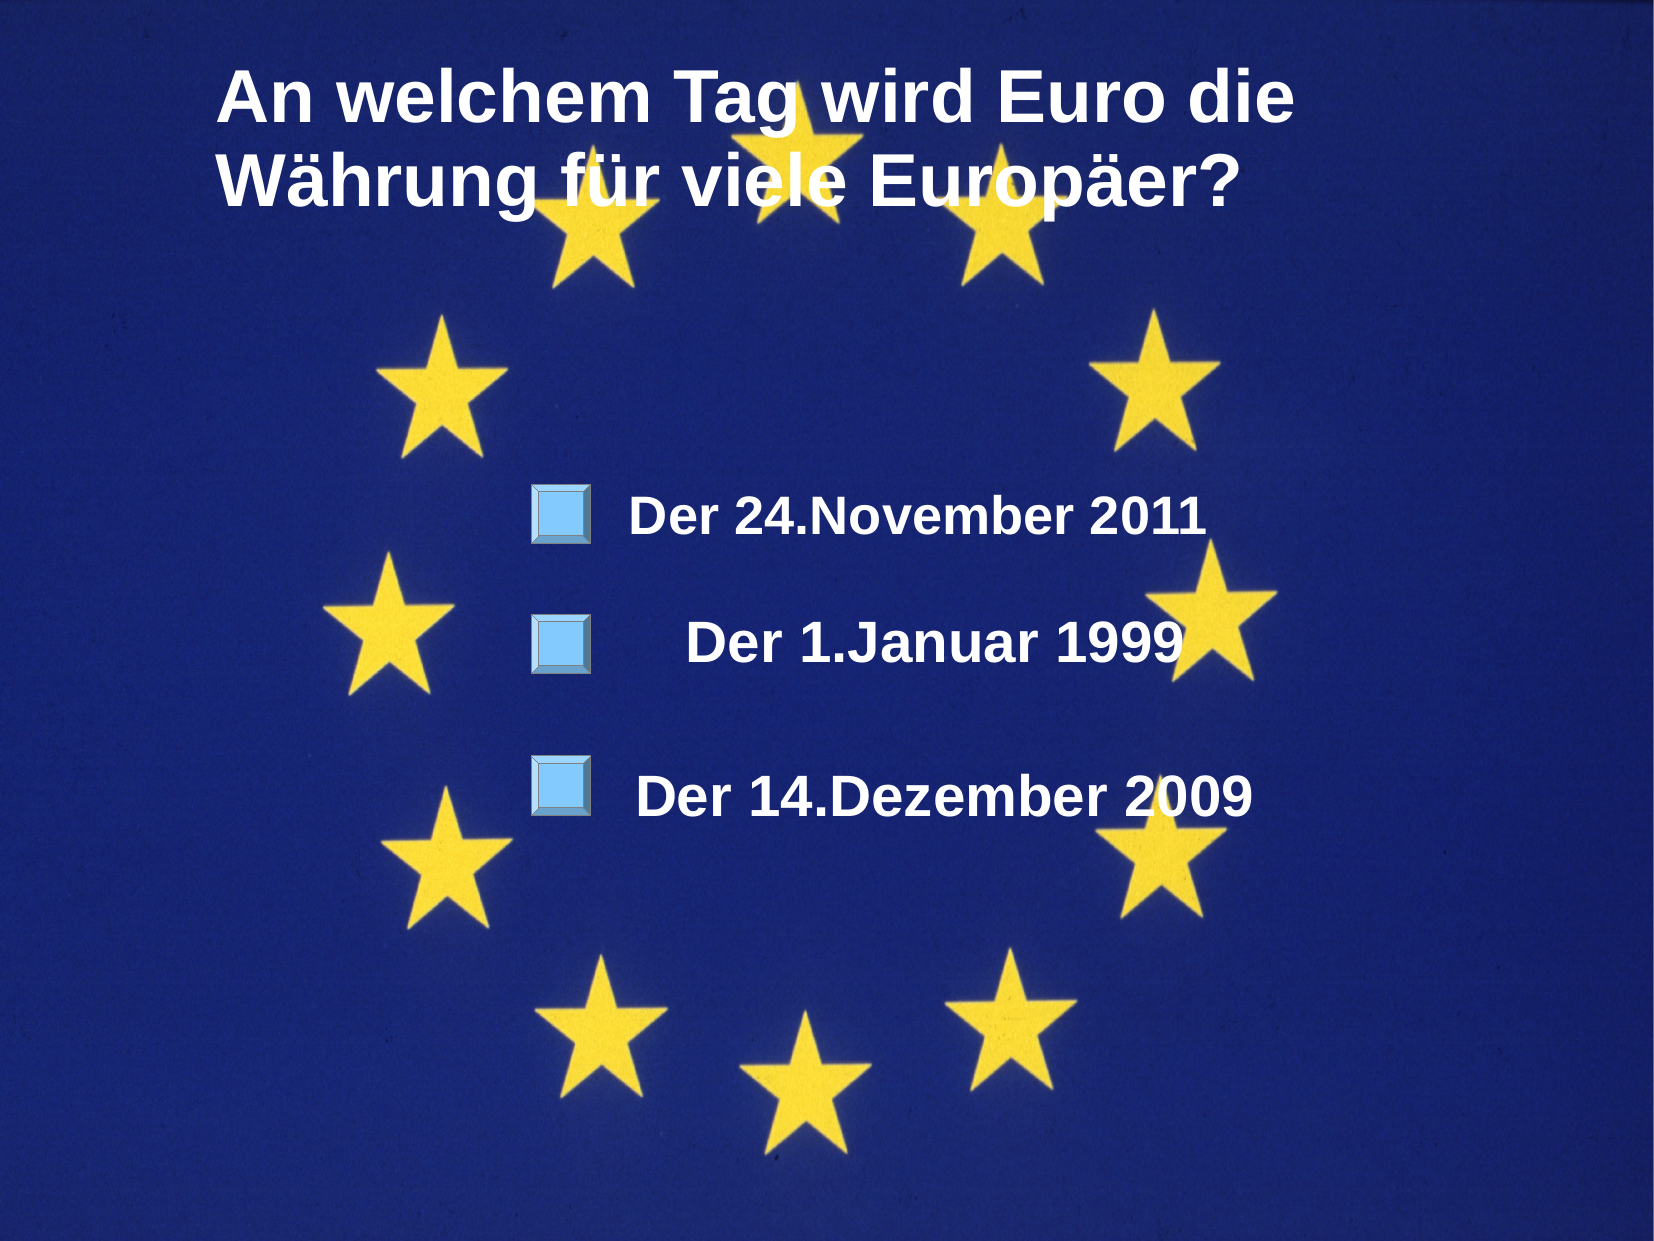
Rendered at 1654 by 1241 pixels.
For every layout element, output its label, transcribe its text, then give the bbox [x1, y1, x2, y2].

picture [0, 0, 1654, 1241]
text_box [532, 755, 591, 816]
text_box [532, 614, 591, 674]
text_box [532, 484, 591, 544]
text_box Der 24.November 2011 [614, 478, 1224, 556]
text_box Der 14.Dezember 2009 [604, 755, 1335, 838]
text_box Der 1.Januar 1999 [638, 602, 1217, 684]
text_box An welchem Tag wird Euro die Währung für viele Europäer? [200, 47, 1499, 231]
